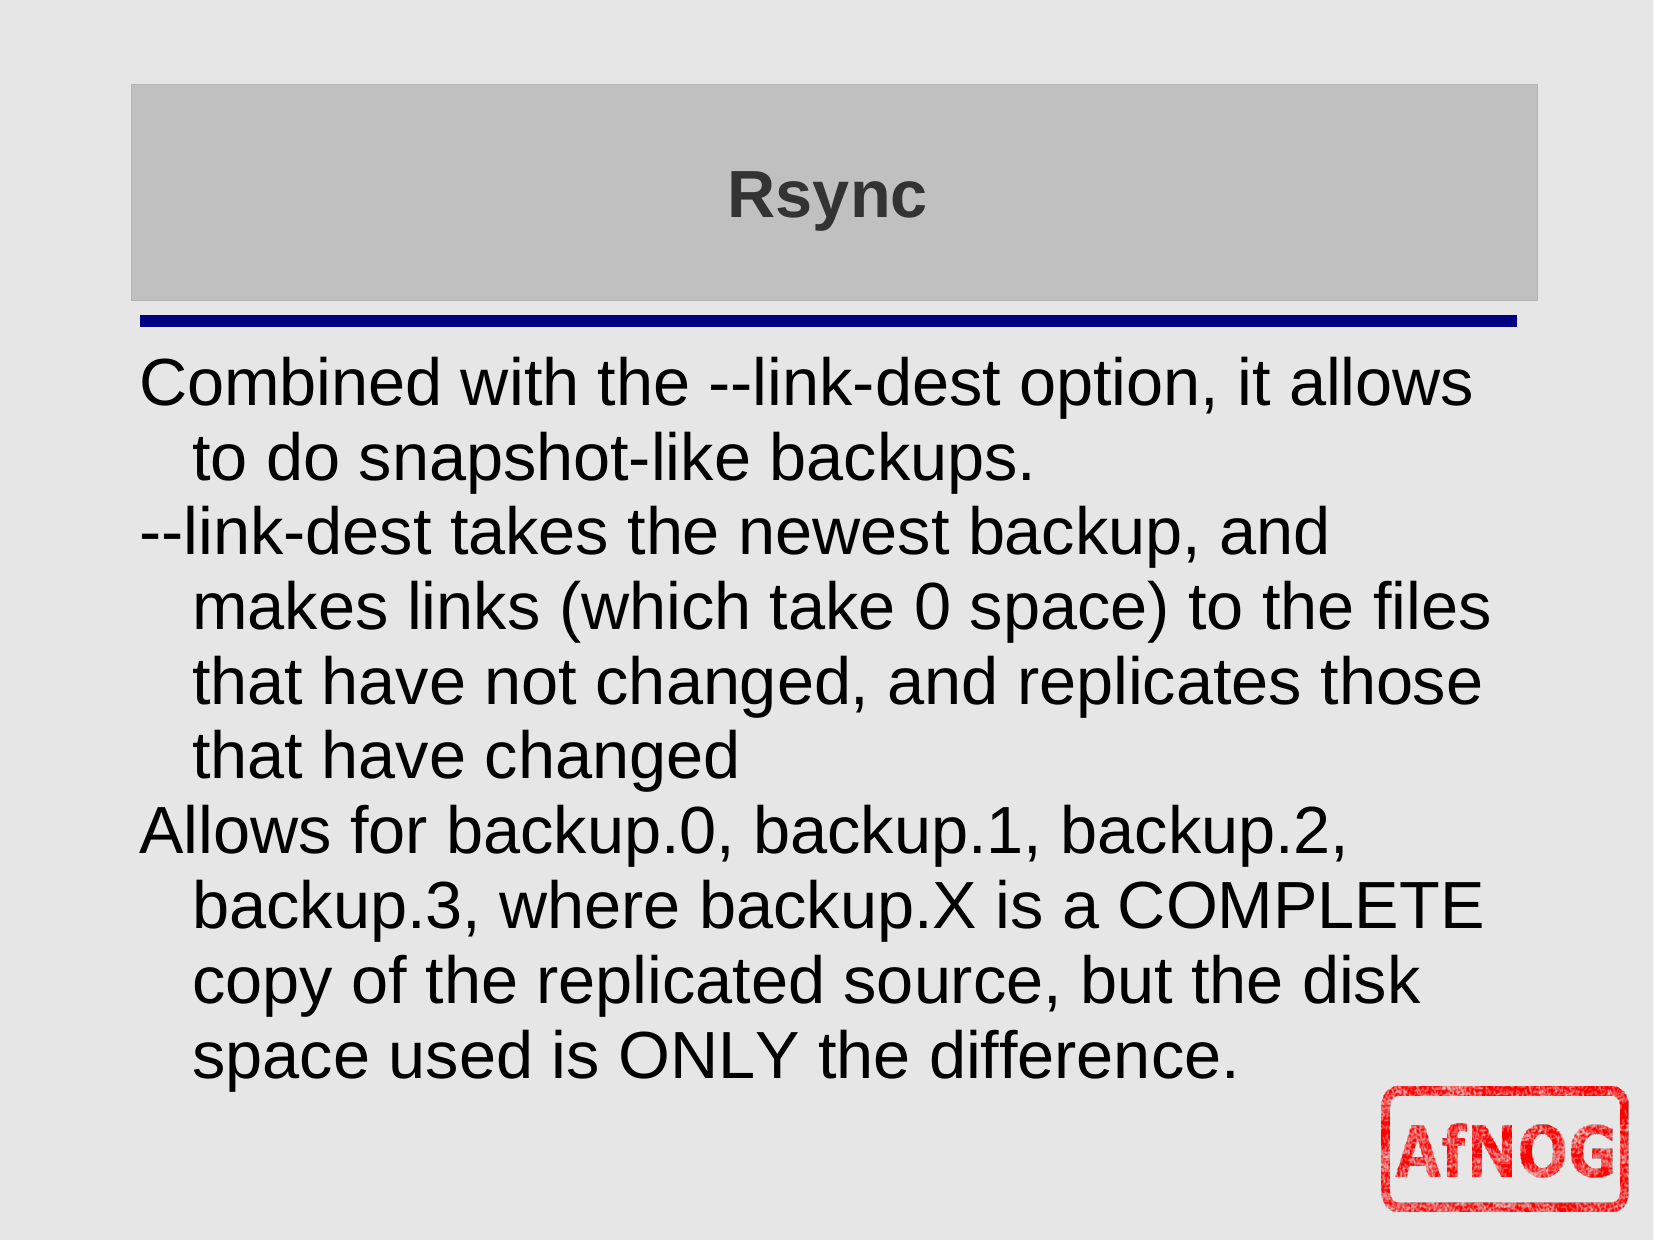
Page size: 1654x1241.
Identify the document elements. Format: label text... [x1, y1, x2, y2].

list Combined with the --link-dest option, it allows to do snapshot-like backups. --link-dest takes the newest backup, and makes links (which take 0 space) to the files that have not changed, and replicates those that have changed Allows for backup.0, backup.1, backup.2, backup.3, where backup.X is a COMPLETE copy of the replicated source, but the disk space used is ONLY the difference. [121, 344, 1534, 1162]
title Rsync [121, 91, 1534, 299]
picture [1381, 1085, 1629, 1212]
